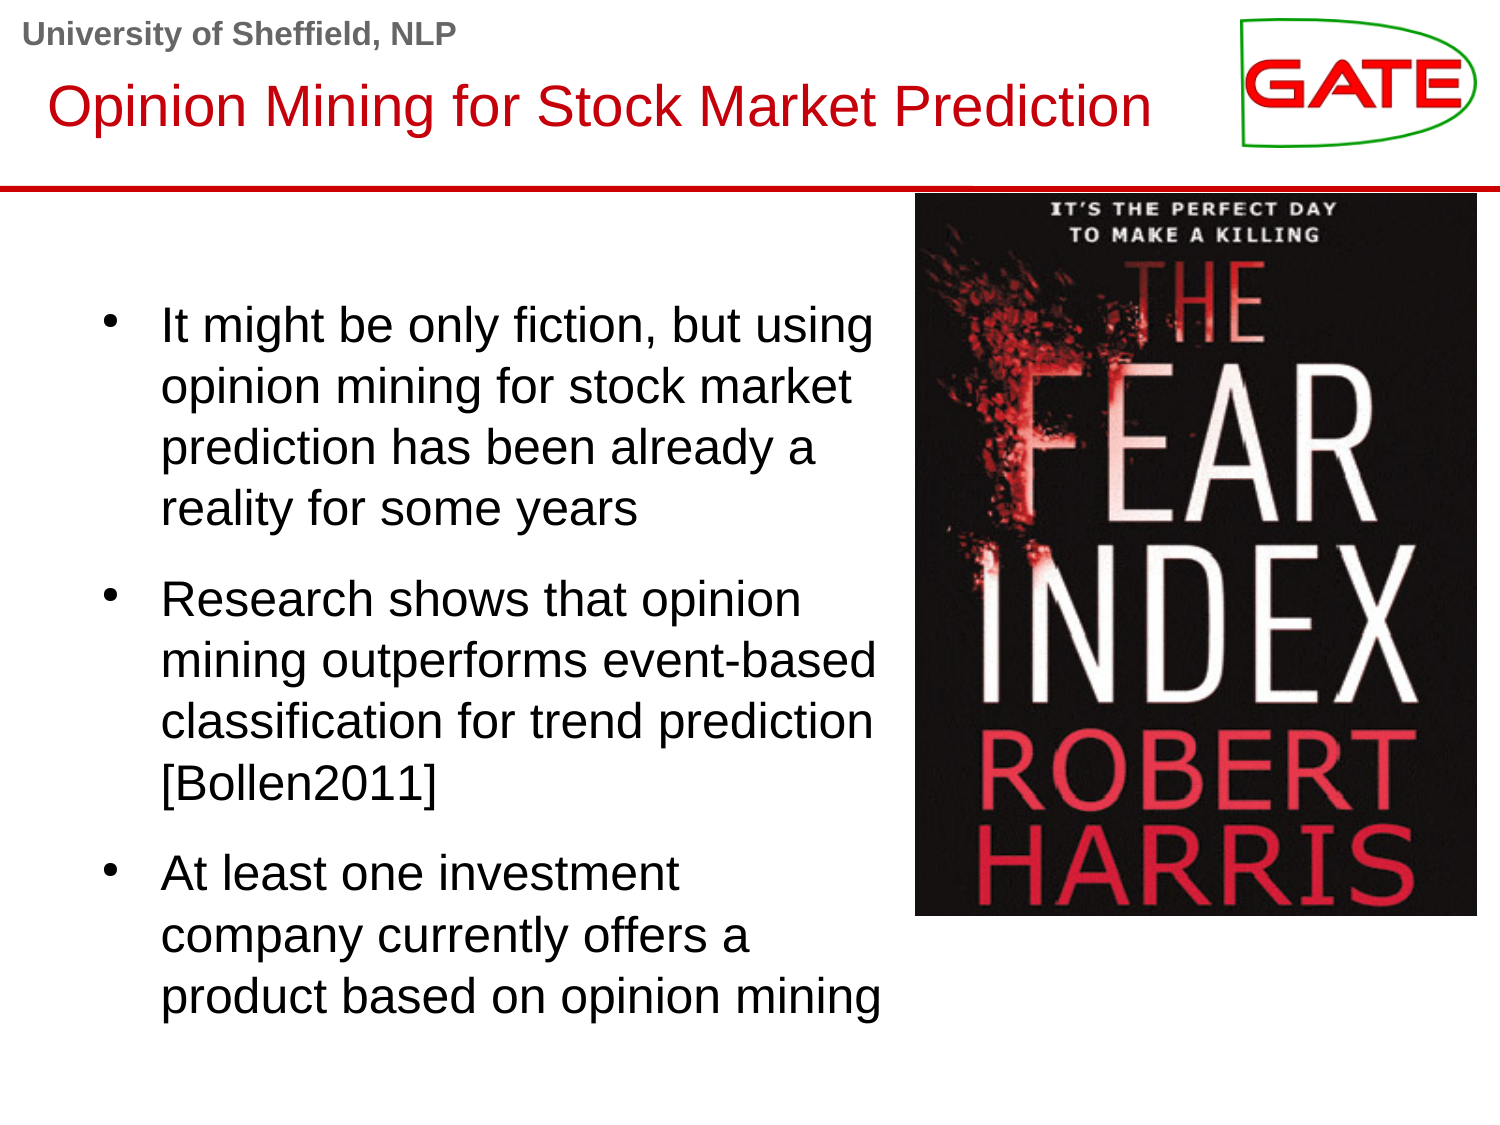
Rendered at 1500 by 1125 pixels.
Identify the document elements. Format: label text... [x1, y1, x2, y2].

title Opinion Mining for Stock Market Prediction [47, 47, 1267, 168]
list It might be only fiction, but using opinion mining for stock market prediction has been already a reality for some years Research shows that opinion mining outperforms event-based classification for trend prediction [Bollen2011] At least one investment company currently offers a product based on opinion mining [45, 290, 886, 1034]
picture [1240, 18, 1477, 148]
picture [915, 193, 1477, 916]
